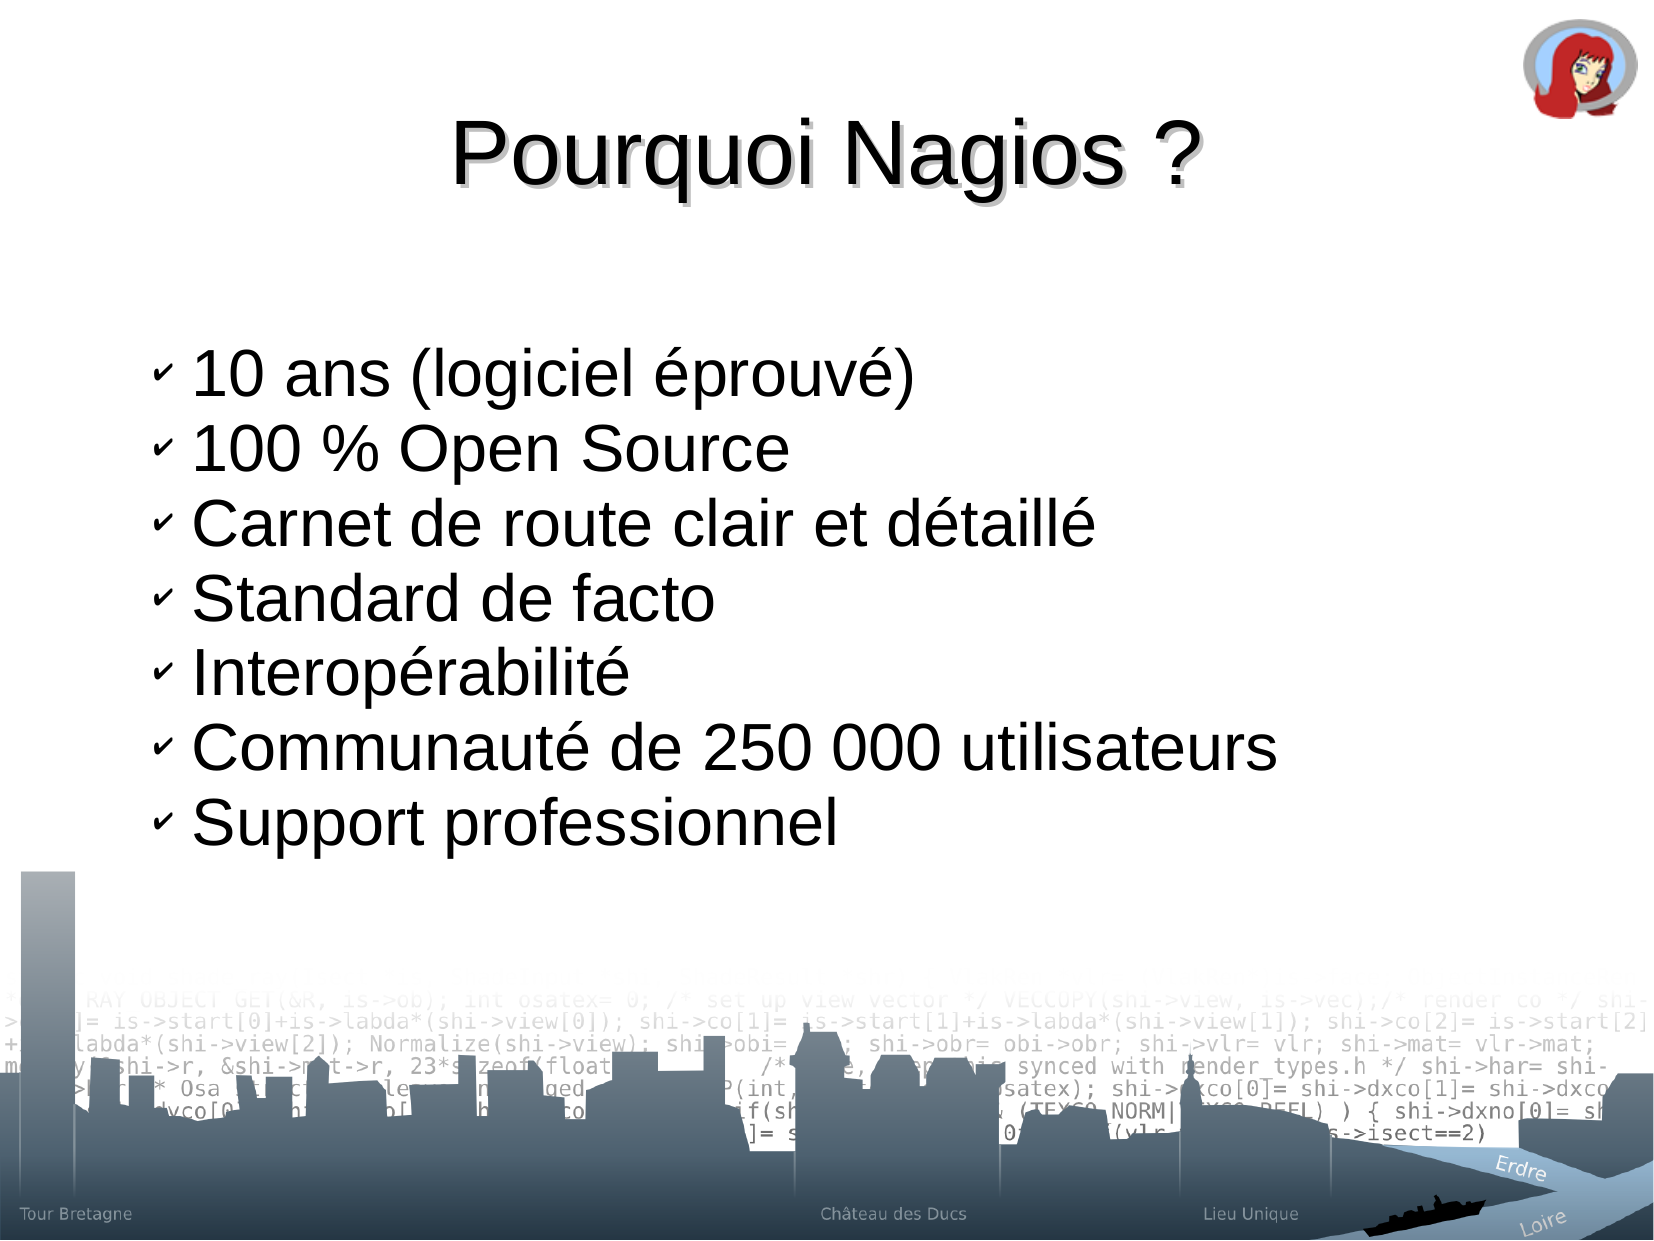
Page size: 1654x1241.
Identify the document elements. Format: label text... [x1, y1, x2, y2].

picture [0, 804, 1654, 1241]
picture [1523, 19, 1638, 119]
subtitle 10 ans (logiciel éprouvé) 100 % Open Source Carnet de route clair et détaillé Standard de facto Interopérabilité Communauté de 250 000 utilisateurs Support professionnel [153, 253, 1577, 942]
title Pourquoi Nagios ? [82, 56, 1571, 250]
